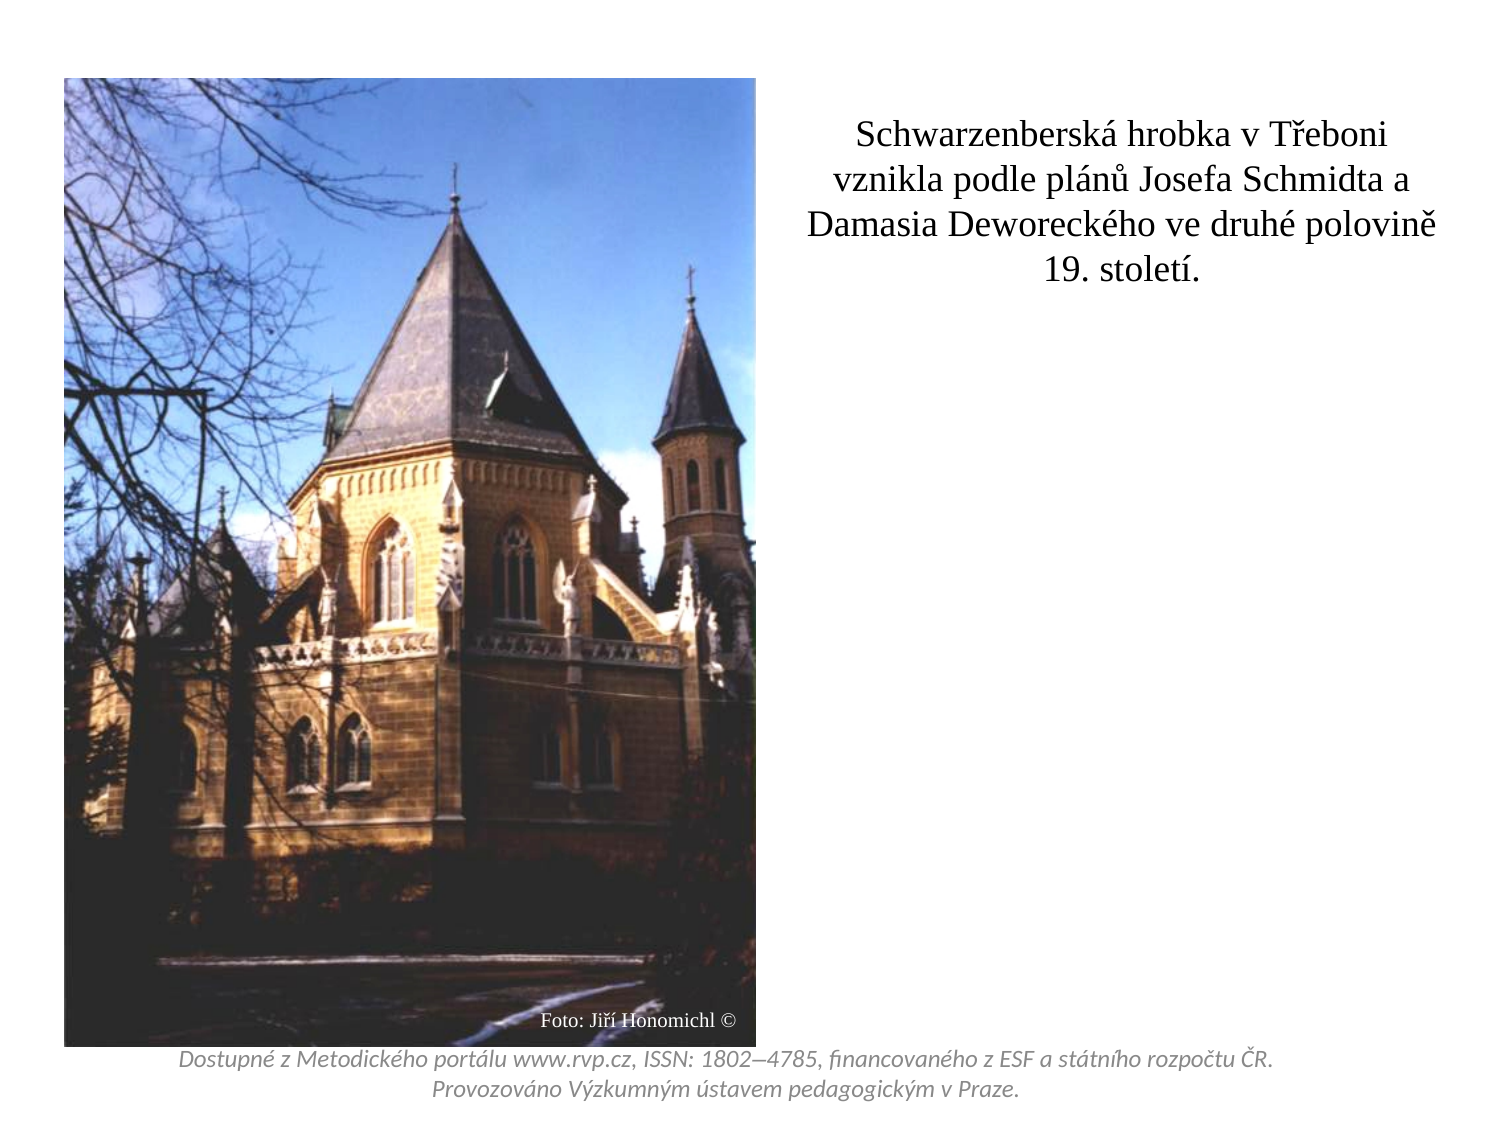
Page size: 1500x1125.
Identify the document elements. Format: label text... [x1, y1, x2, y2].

text_box Foto: Jiří Honomichl © [525, 999, 757, 1040]
text_box Dostupné z Metodického portálu www.rvp.cz, ISSN: 1802–4785, financovaného z ESF a státního rozpočtu ČR. Provozováno Výzkumným ústavem pedagogickým v Praze. [105, 1042, 1348, 1103]
picture [64, 78, 756, 1047]
text_box Schwarzenberská hrobka v Třeboni vznikla podle plánů Josefa Schmidta a Damasia Deworeckého ve druhé polovině 19. století. [785, 101, 1459, 298]
